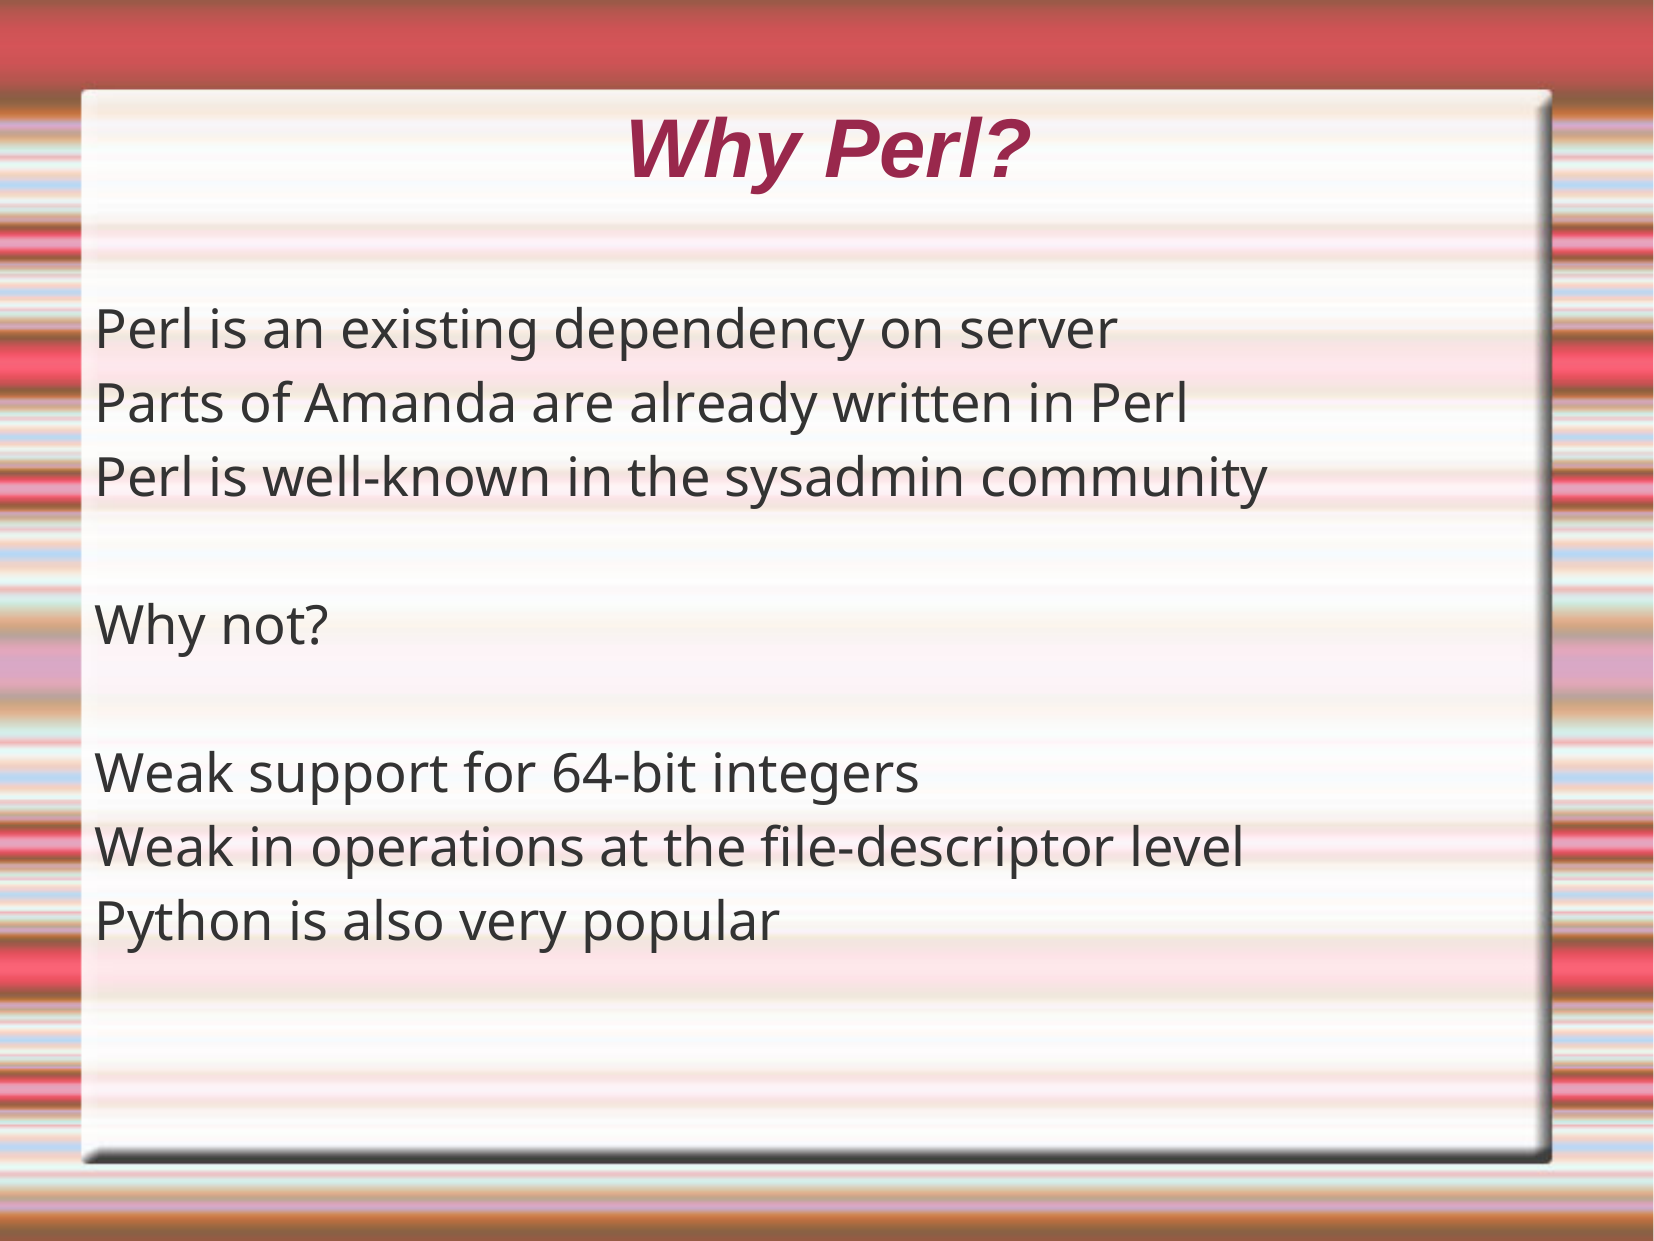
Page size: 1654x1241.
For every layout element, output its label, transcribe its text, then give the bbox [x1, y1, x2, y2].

picture [0, 0, 1654, 1241]
list Perl is an existing dependency on server Parts of Amanda are already written in Perl Perl is well-known in the sysadmin community Why not? Weak support for 64-bit integers Weak in operations at the file-descriptor level Python is also very popular [82, 290, 1571, 1094]
title Why Perl? [84, 52, 1574, 245]
